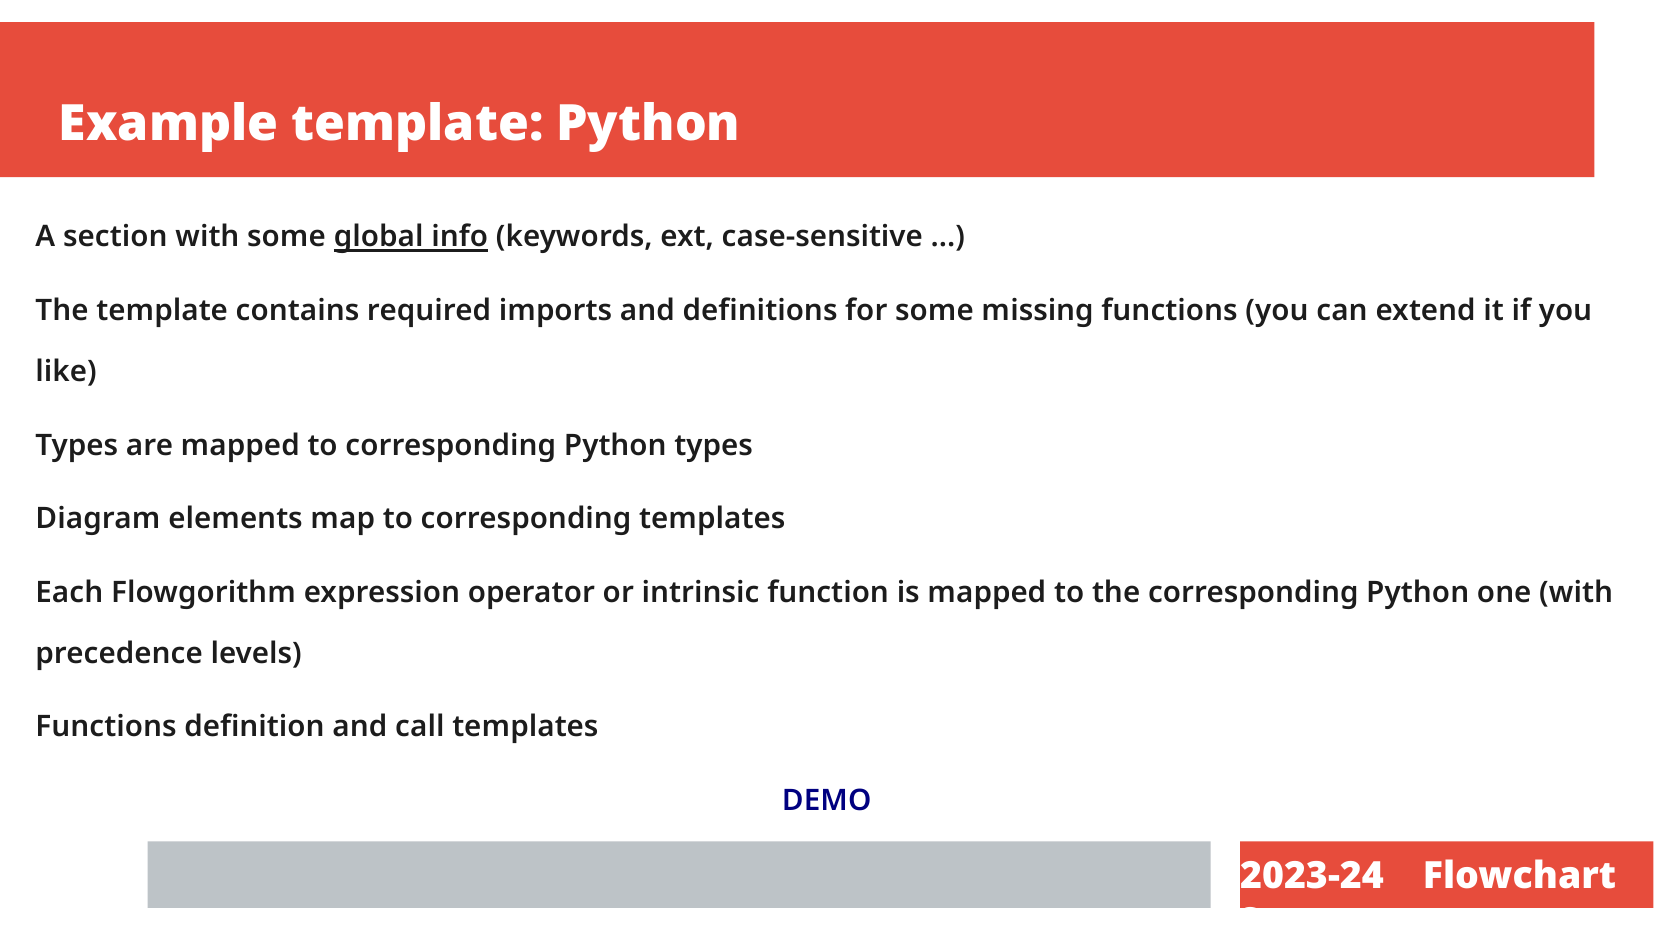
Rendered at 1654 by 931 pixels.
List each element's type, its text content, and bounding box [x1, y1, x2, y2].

list A section with some global info (keywords, ext, case-sensitive ...) The template contains required imports and definitions for some missing functions (you can extend it if you like) Types are mapped to corresponding Python types Diagram elements map to corresponding templates Each Flowgorithm expression operator or intrinsic function is mapped to the corresponding Python one (with precedence levels) Functions definition and call templates DEMO [35, 194, 1619, 820]
title Example template: Python [59, 44, 1595, 156]
